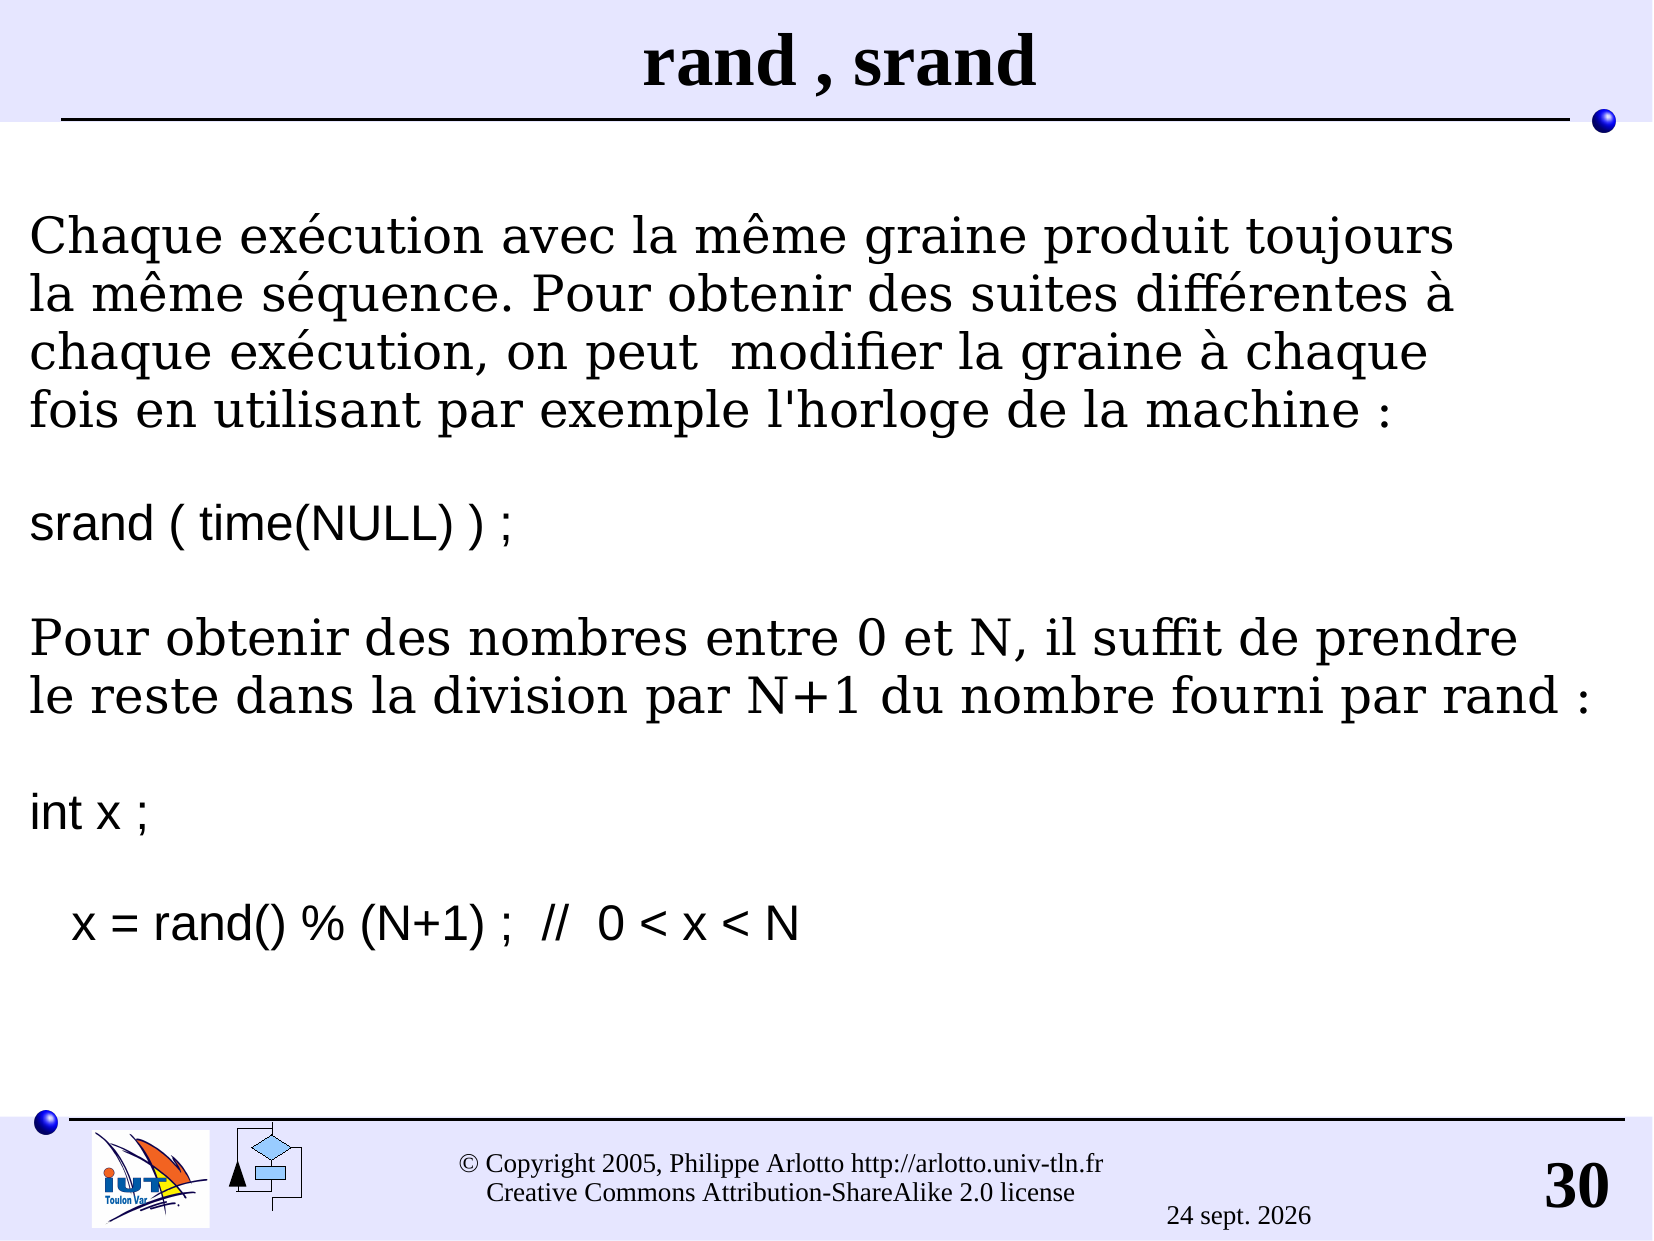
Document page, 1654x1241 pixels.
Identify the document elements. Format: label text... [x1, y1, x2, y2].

text_box Chaque exécution avec la même graine produit toujours la même séquence. Pour obtenir des suites différentes à chaque exécution, on peut modifier la graine à chaque fois en utilisant par exemple l'horloge de la machine : srand ( time(NULL) ) ; Pour obtenir des nombres entre 0 et N, il suffit de prendre le reste dans la division par N+1 du nombre fourni par rand : int x ; x = rand() % (N+1) ; // 0 < x < N [29, 206, 1594, 1013]
title rand , srand [95, 11, 1585, 110]
